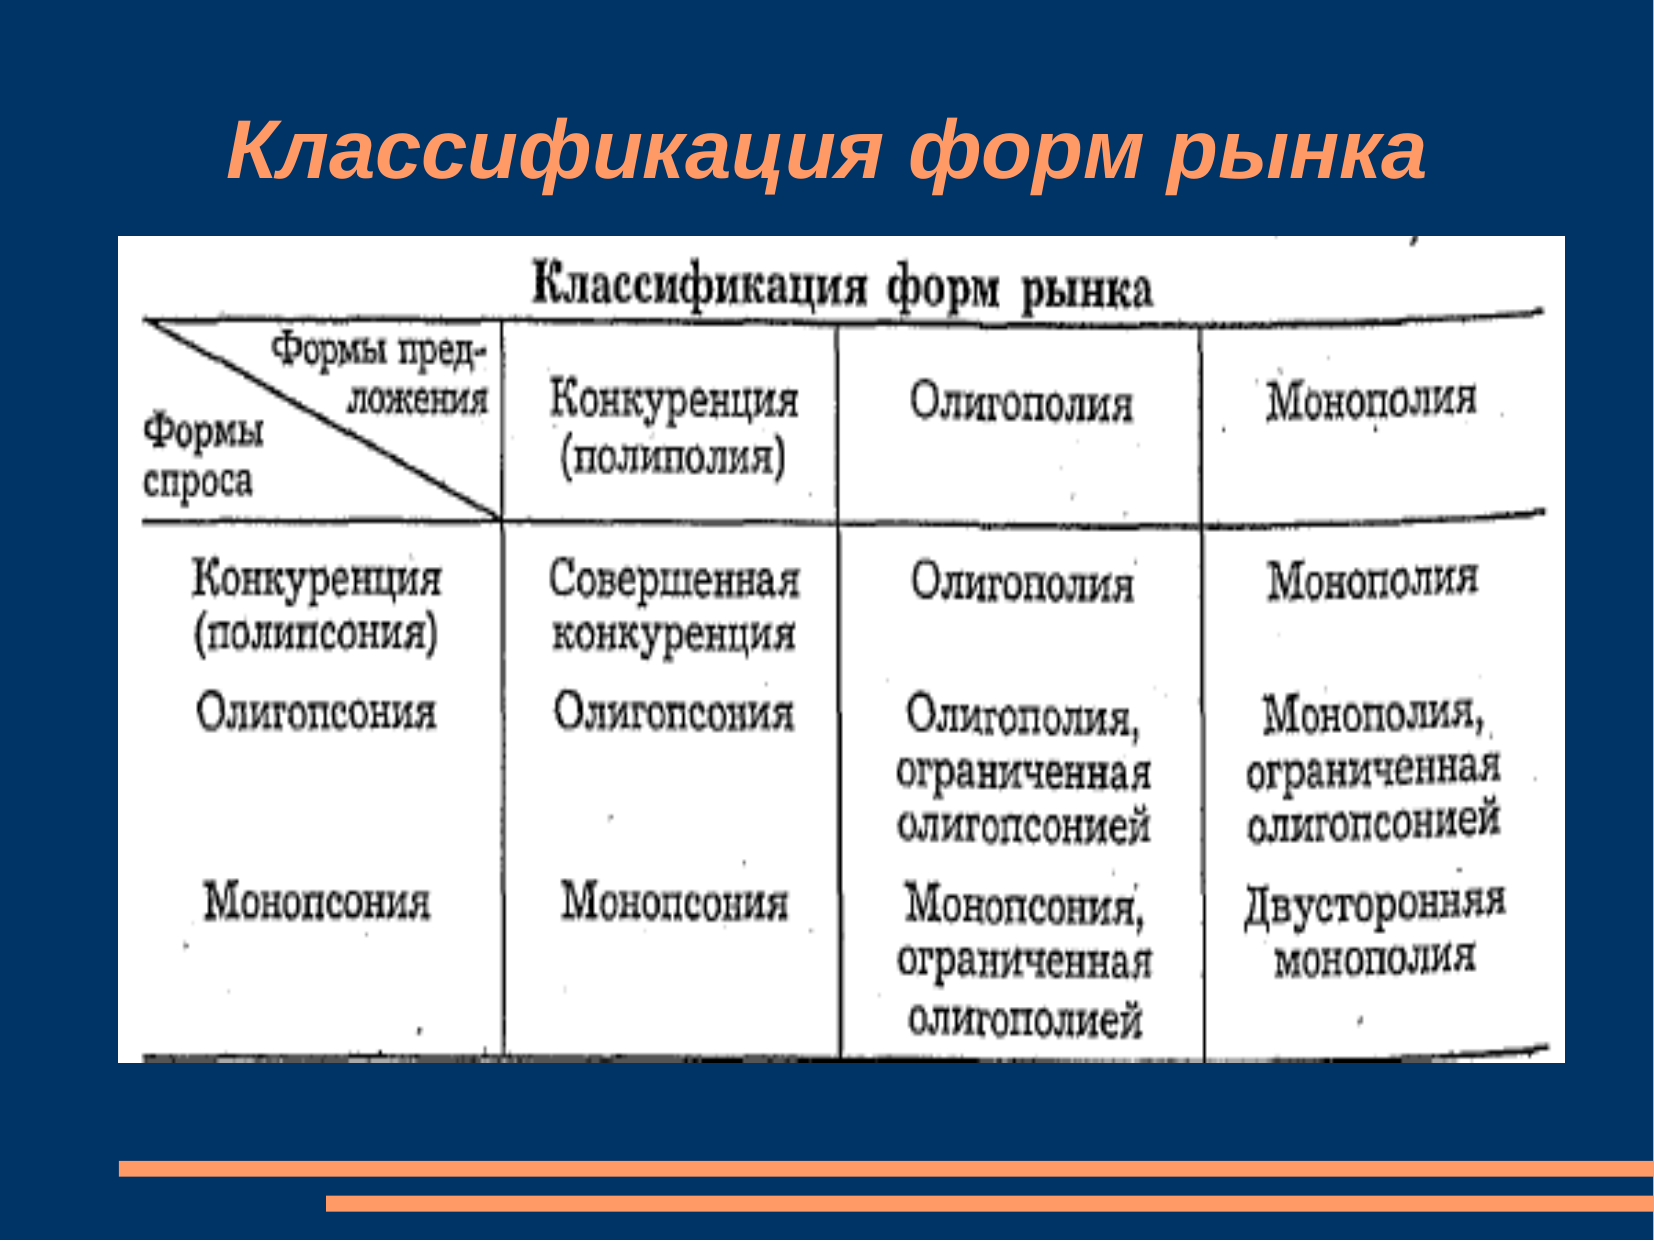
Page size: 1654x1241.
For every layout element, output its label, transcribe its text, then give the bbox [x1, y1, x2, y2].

title Классификация форм рынка [121, 53, 1534, 236]
picture [118, 236, 1565, 1063]
